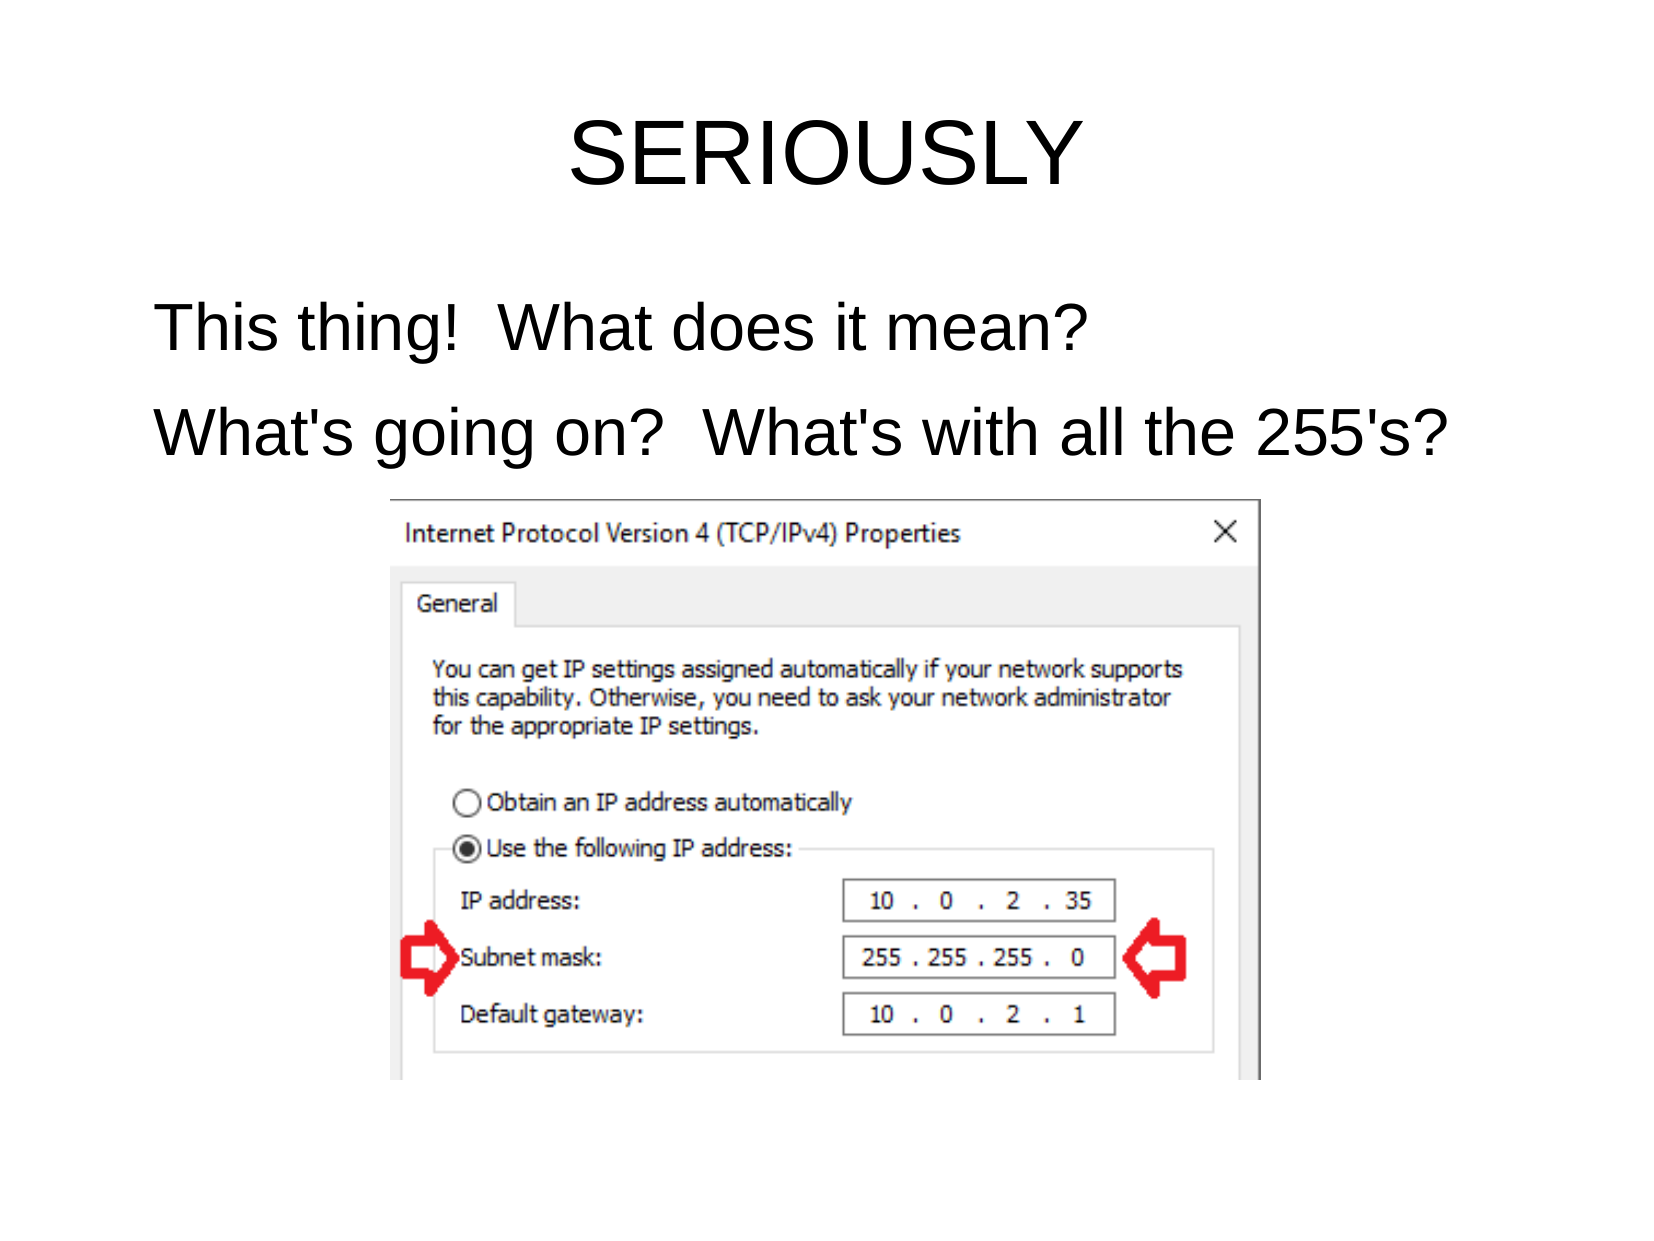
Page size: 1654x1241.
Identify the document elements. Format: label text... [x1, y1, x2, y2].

list This thing! What does it mean? What's going on? What's with all the 255's? [82, 290, 1571, 1109]
title SERIOUSLY [82, 49, 1571, 257]
picture [390, 499, 1261, 1081]
